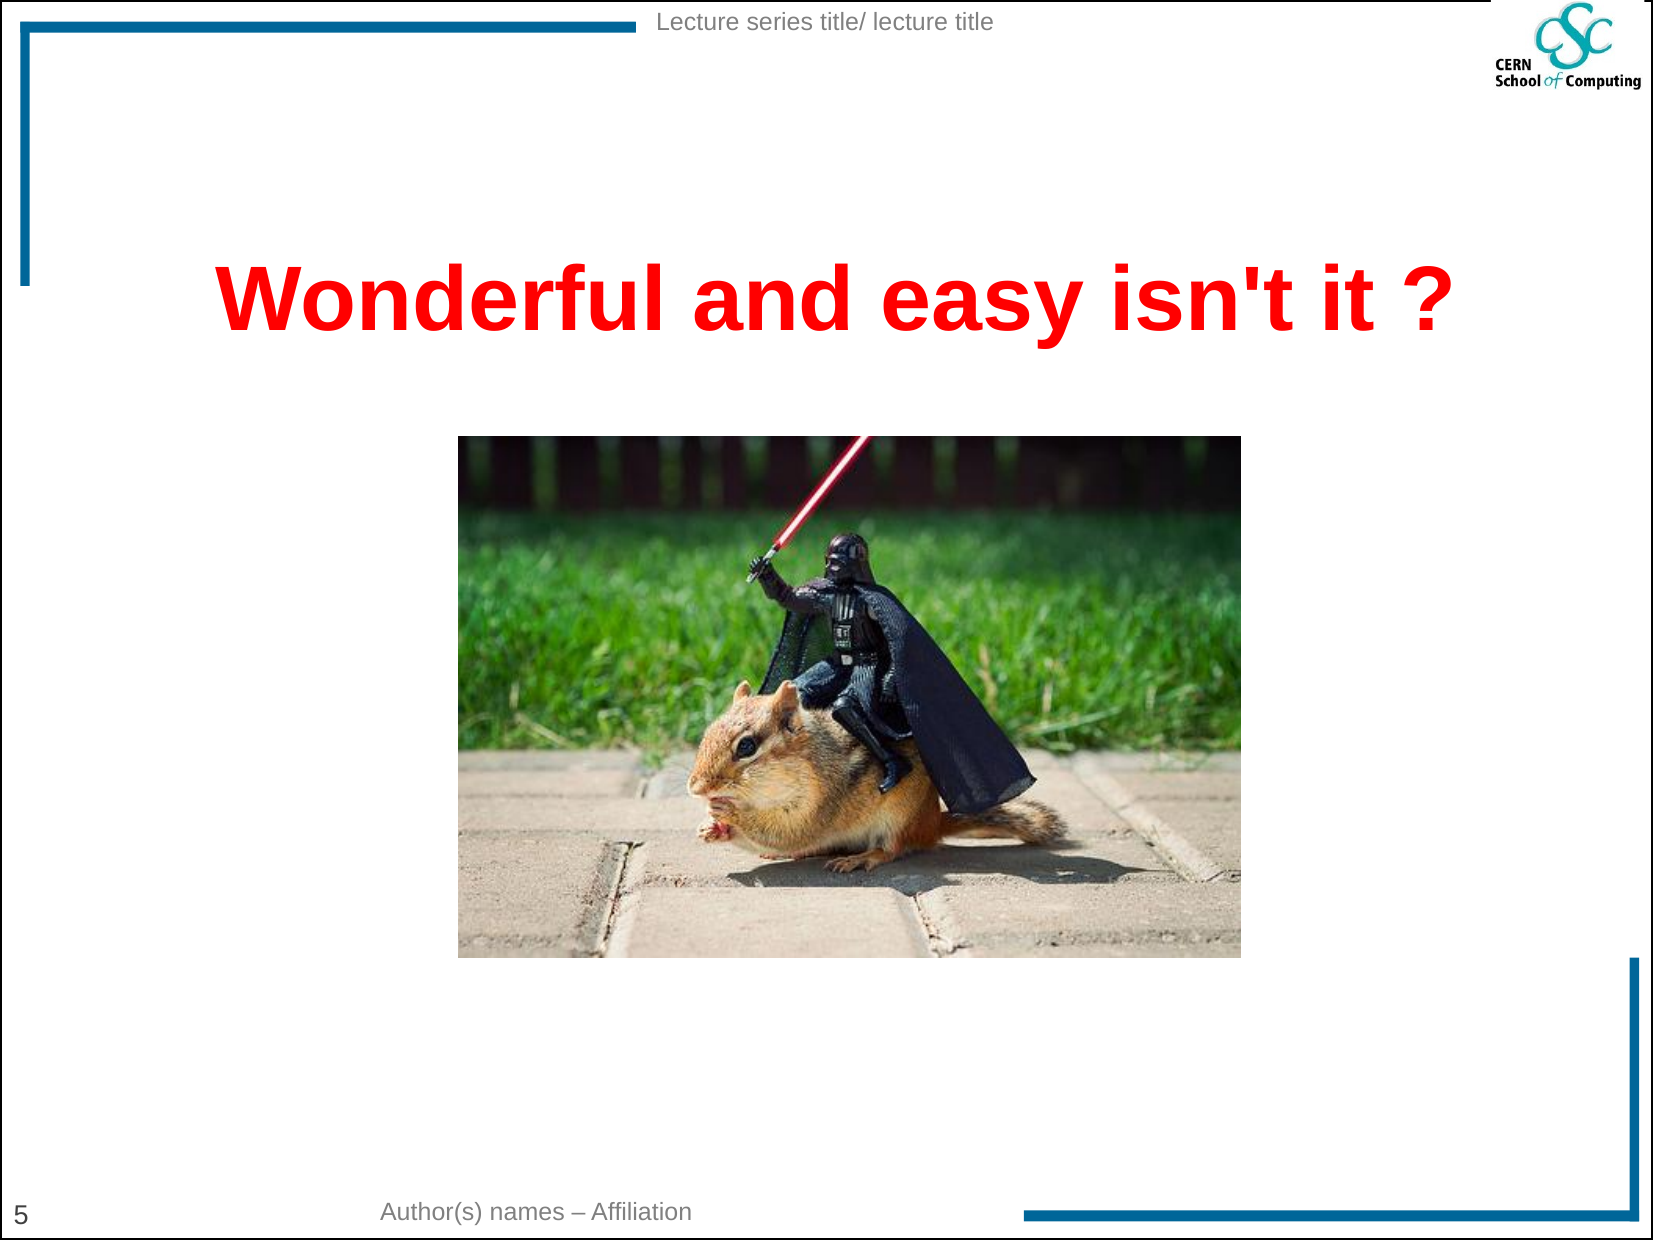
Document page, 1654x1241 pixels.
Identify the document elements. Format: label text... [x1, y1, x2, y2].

picture [1490, 0, 1645, 90]
picture [458, 436, 1241, 958]
text_box Wonderful and easy isn't it ? [200, 240, 1501, 591]
